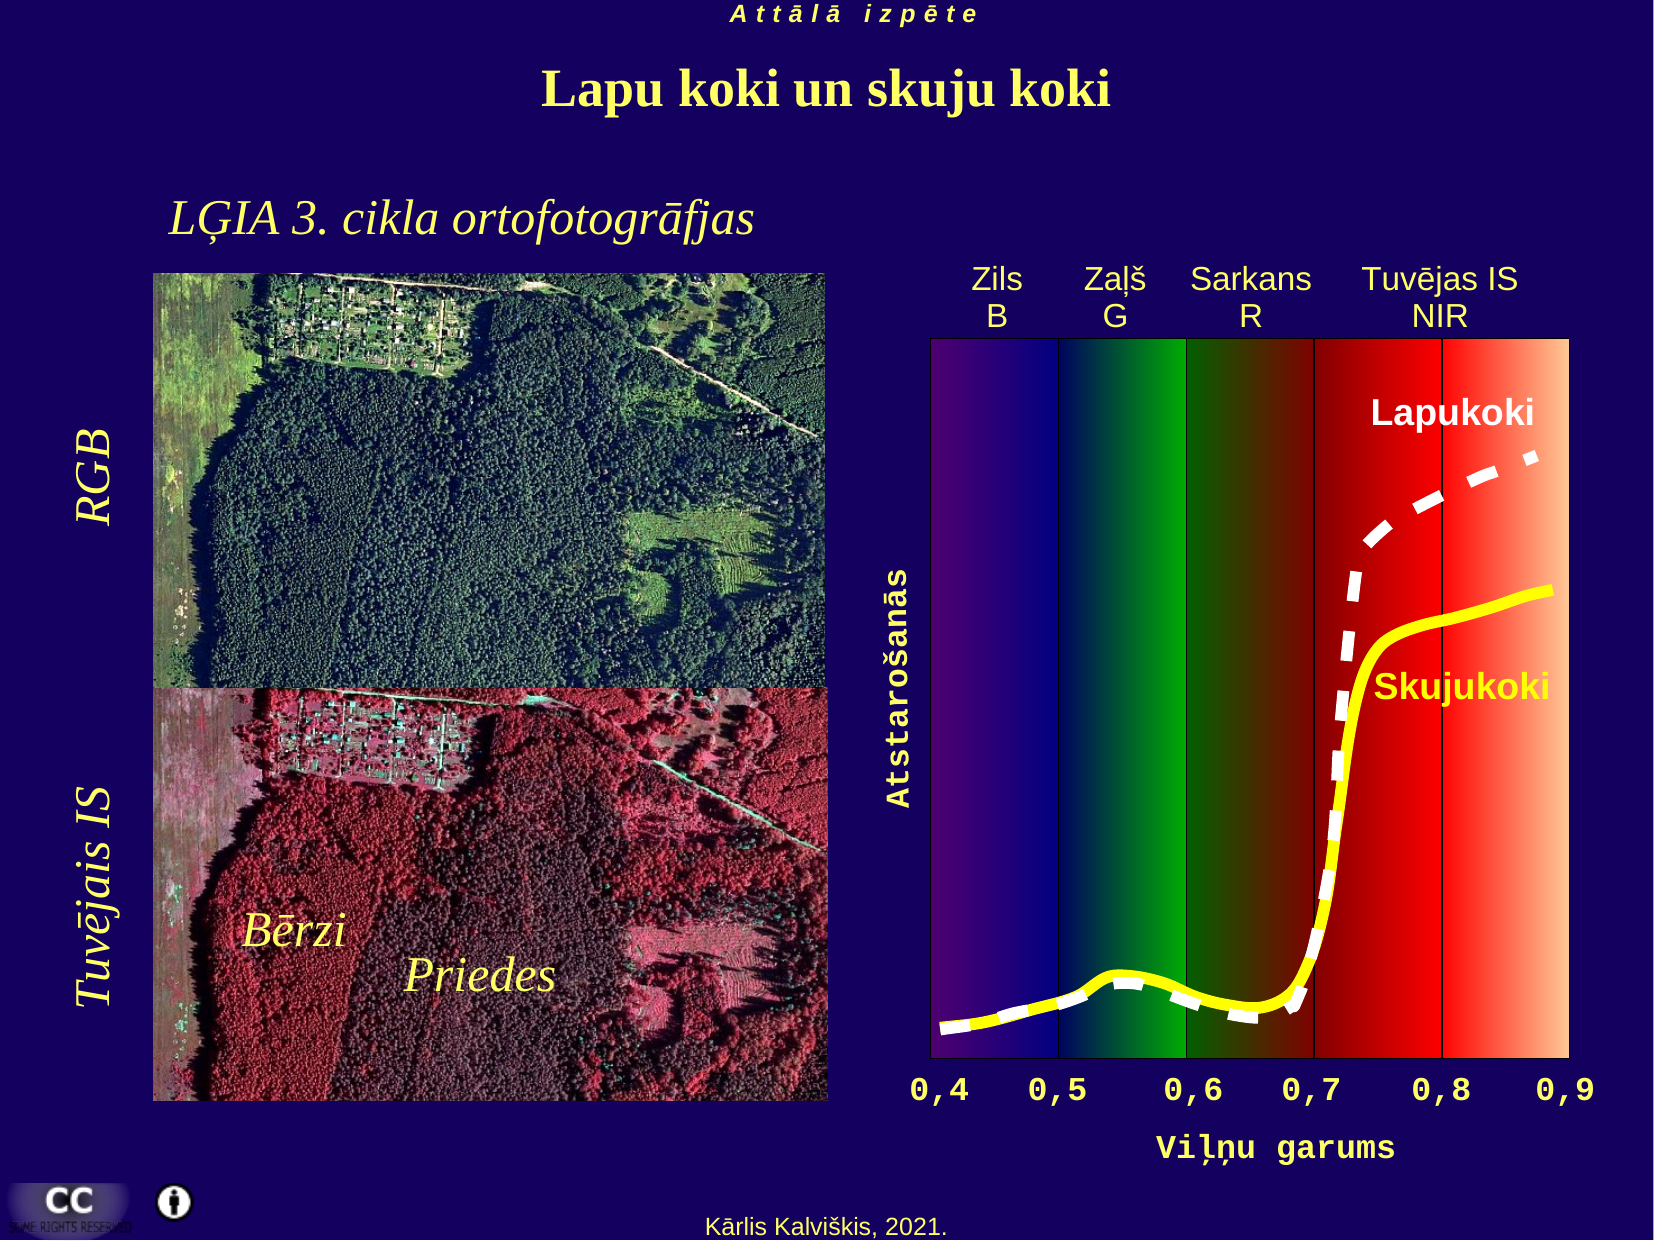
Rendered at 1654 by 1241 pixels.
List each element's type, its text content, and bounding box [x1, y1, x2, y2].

text_box Viļņu garums [1156, 1130, 1397, 1169]
picture [0, 1183, 141, 1241]
text_box LĢIA 3. cikla ortofotogrāfjas [168, 189, 756, 246]
text_box Priedes [403, 946, 557, 1002]
picture [153, 273, 828, 1101]
text_box Zaļš G [1083, 260, 1147, 335]
picture [155, 1183, 194, 1222]
text_box 0,9 [1535, 1072, 1596, 1110]
text_box 0,4 [909, 1072, 970, 1110]
text_box Zils B [971, 260, 1024, 335]
text_box [930, 338, 1106, 1059]
text_box RGB [64, 429, 121, 527]
text_box 0,7 [1281, 1072, 1342, 1110]
text_box 0,6 [1163, 1072, 1224, 1110]
text_box Sarkans R [1190, 260, 1313, 335]
text_box Atstarošanās [877, 568, 920, 810]
text_box Tuvējas IS NIR [1361, 260, 1520, 335]
text_box Bērzi [241, 901, 348, 958]
text_box 0,8 [1411, 1072, 1472, 1110]
text_box [1115, 338, 1570, 1059]
text_box Skujukoki [1373, 665, 1551, 708]
text_box 0,5 [1027, 1072, 1088, 1110]
text_box Tuvējais IS [64, 786, 121, 1011]
title Lapu koki un skuju koki [0, 58, 1654, 278]
text_box Lapukoki [1370, 391, 1536, 434]
